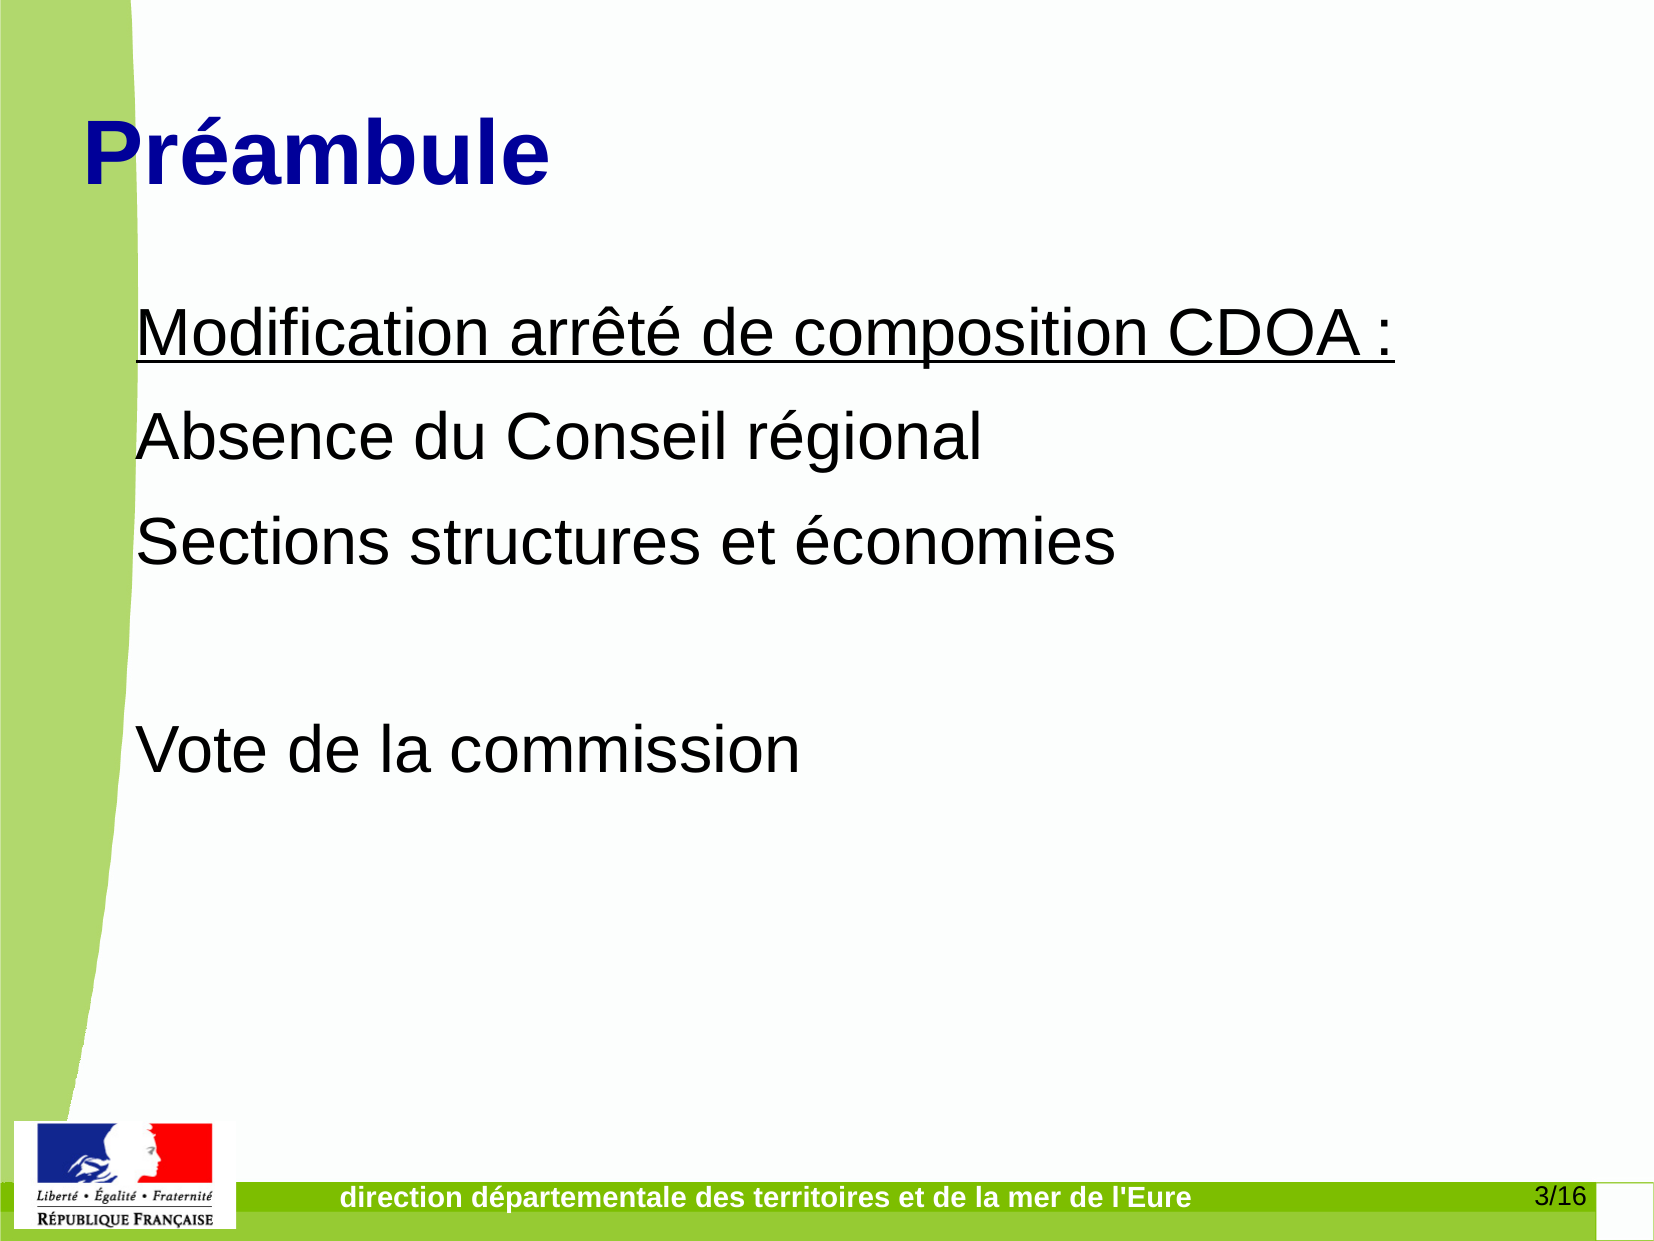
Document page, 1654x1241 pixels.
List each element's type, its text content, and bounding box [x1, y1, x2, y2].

picture [0, 0, 1654, 1241]
list Modification arrêté de composition CDOA : Absence du Conseil régional Sections structures et économies Vote de la commission [135, 295, 1625, 1015]
title Préambule [82, 49, 1571, 257]
